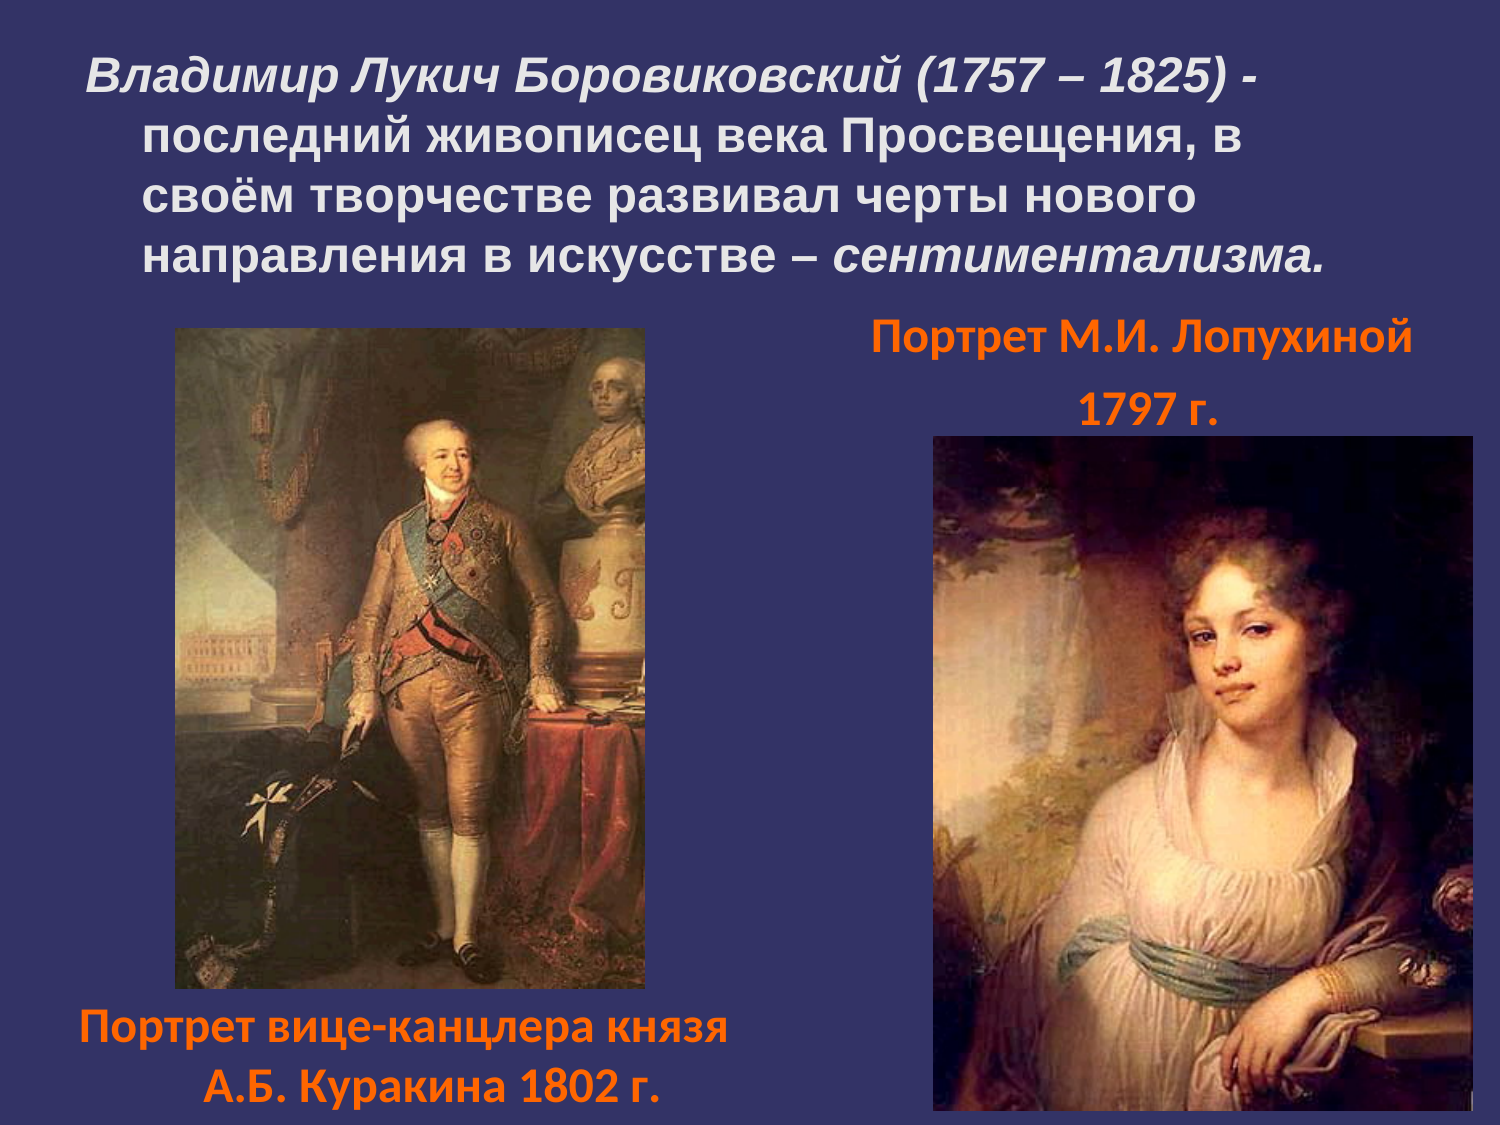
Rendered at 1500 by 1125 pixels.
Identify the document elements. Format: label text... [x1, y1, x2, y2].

picture [933, 436, 1473, 1111]
text_box Портрет М.И. Лопухиной 1797 г. [796, 295, 1489, 410]
list Владимир Лукич Боровиковский (1757 – 1825) - последний живописец века Просвещения, в своём творчестве развивал черты нового направления в искусстве – сентиментализма. [70, 35, 1421, 336]
picture [175, 328, 645, 984]
text_box Портрет вице-канцлера князя А.Б. Куракина 1802 г. [46, 984, 762, 1125]
